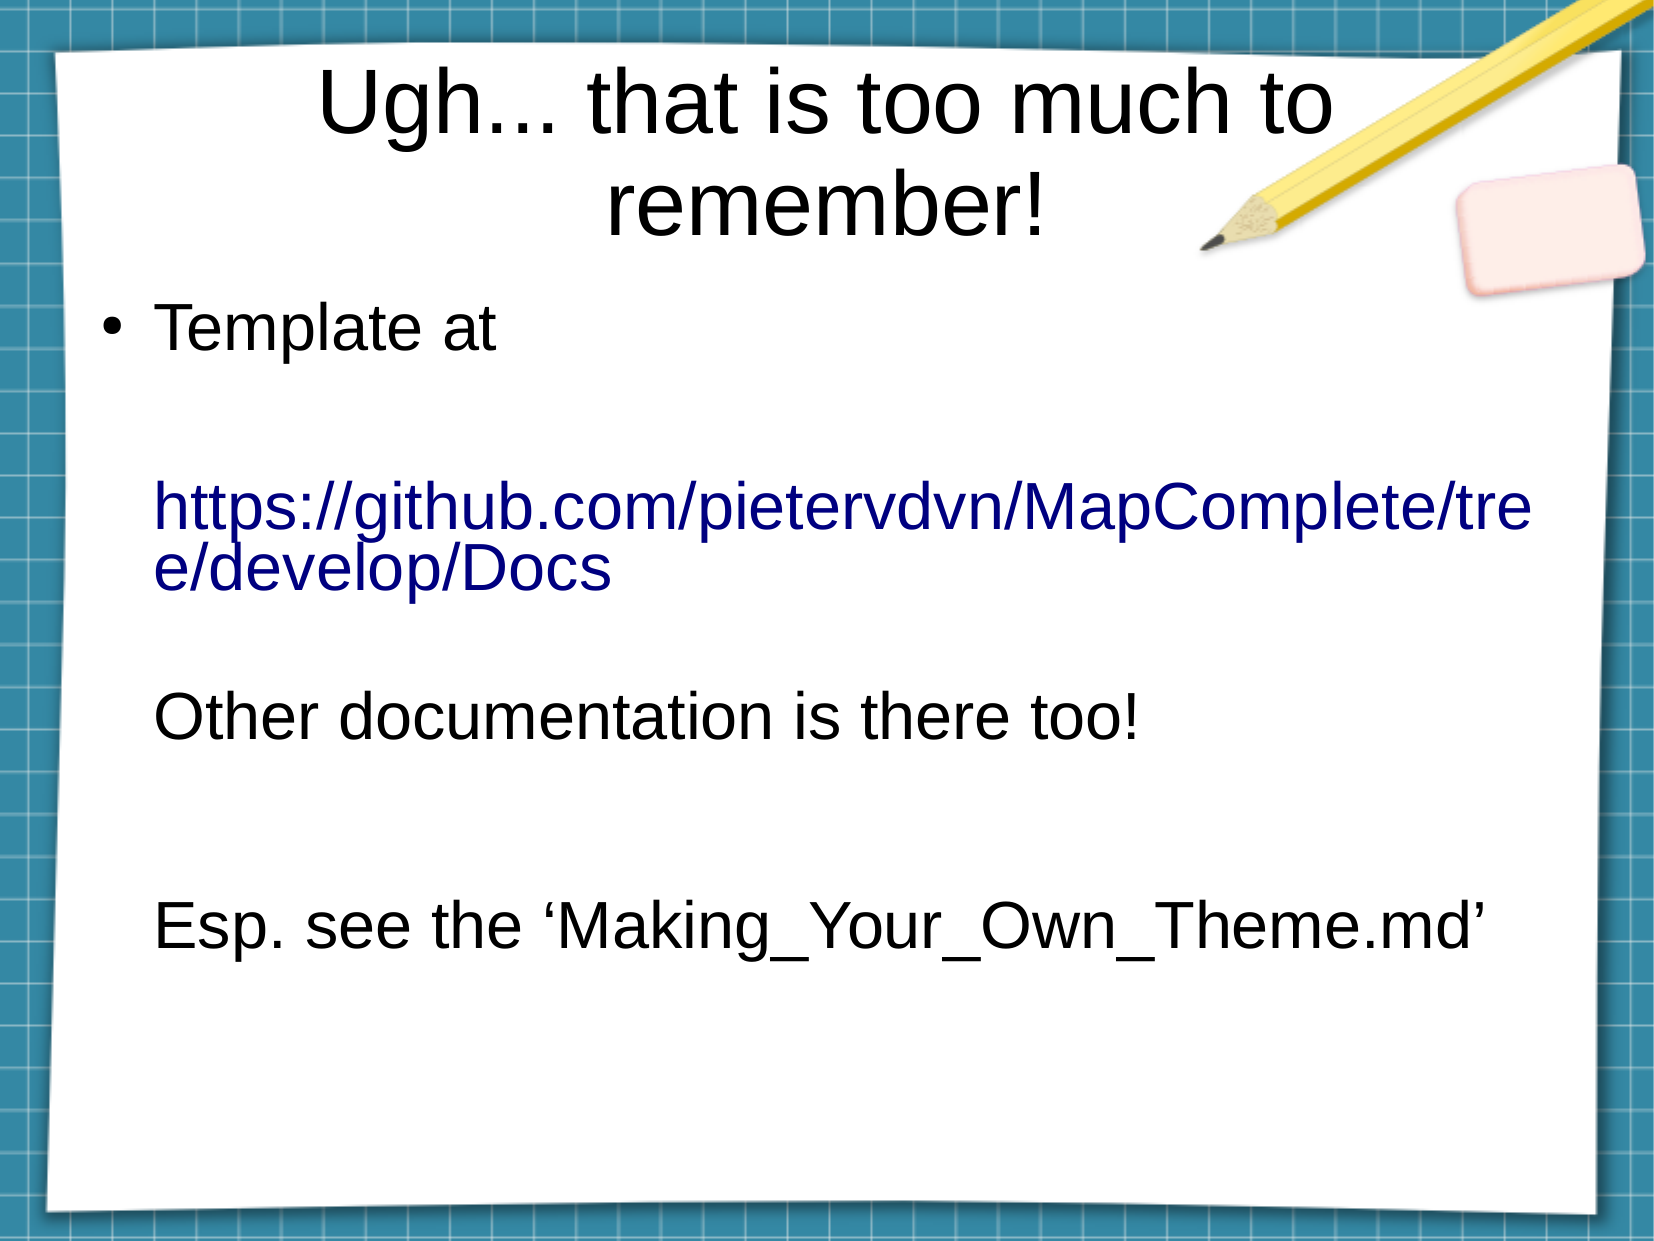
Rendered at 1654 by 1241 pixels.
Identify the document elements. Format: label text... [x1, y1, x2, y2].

list Template at https://github.com/pietervdvn/MapComplete/tree/develop/Docs Other documentation is there too! Esp. see the ‘Making_Your_Own_Theme.md’ [82, 290, 1571, 1010]
picture [0, 0, 1654, 1241]
title Ugh... that is too much to remember! [82, 49, 1571, 257]
